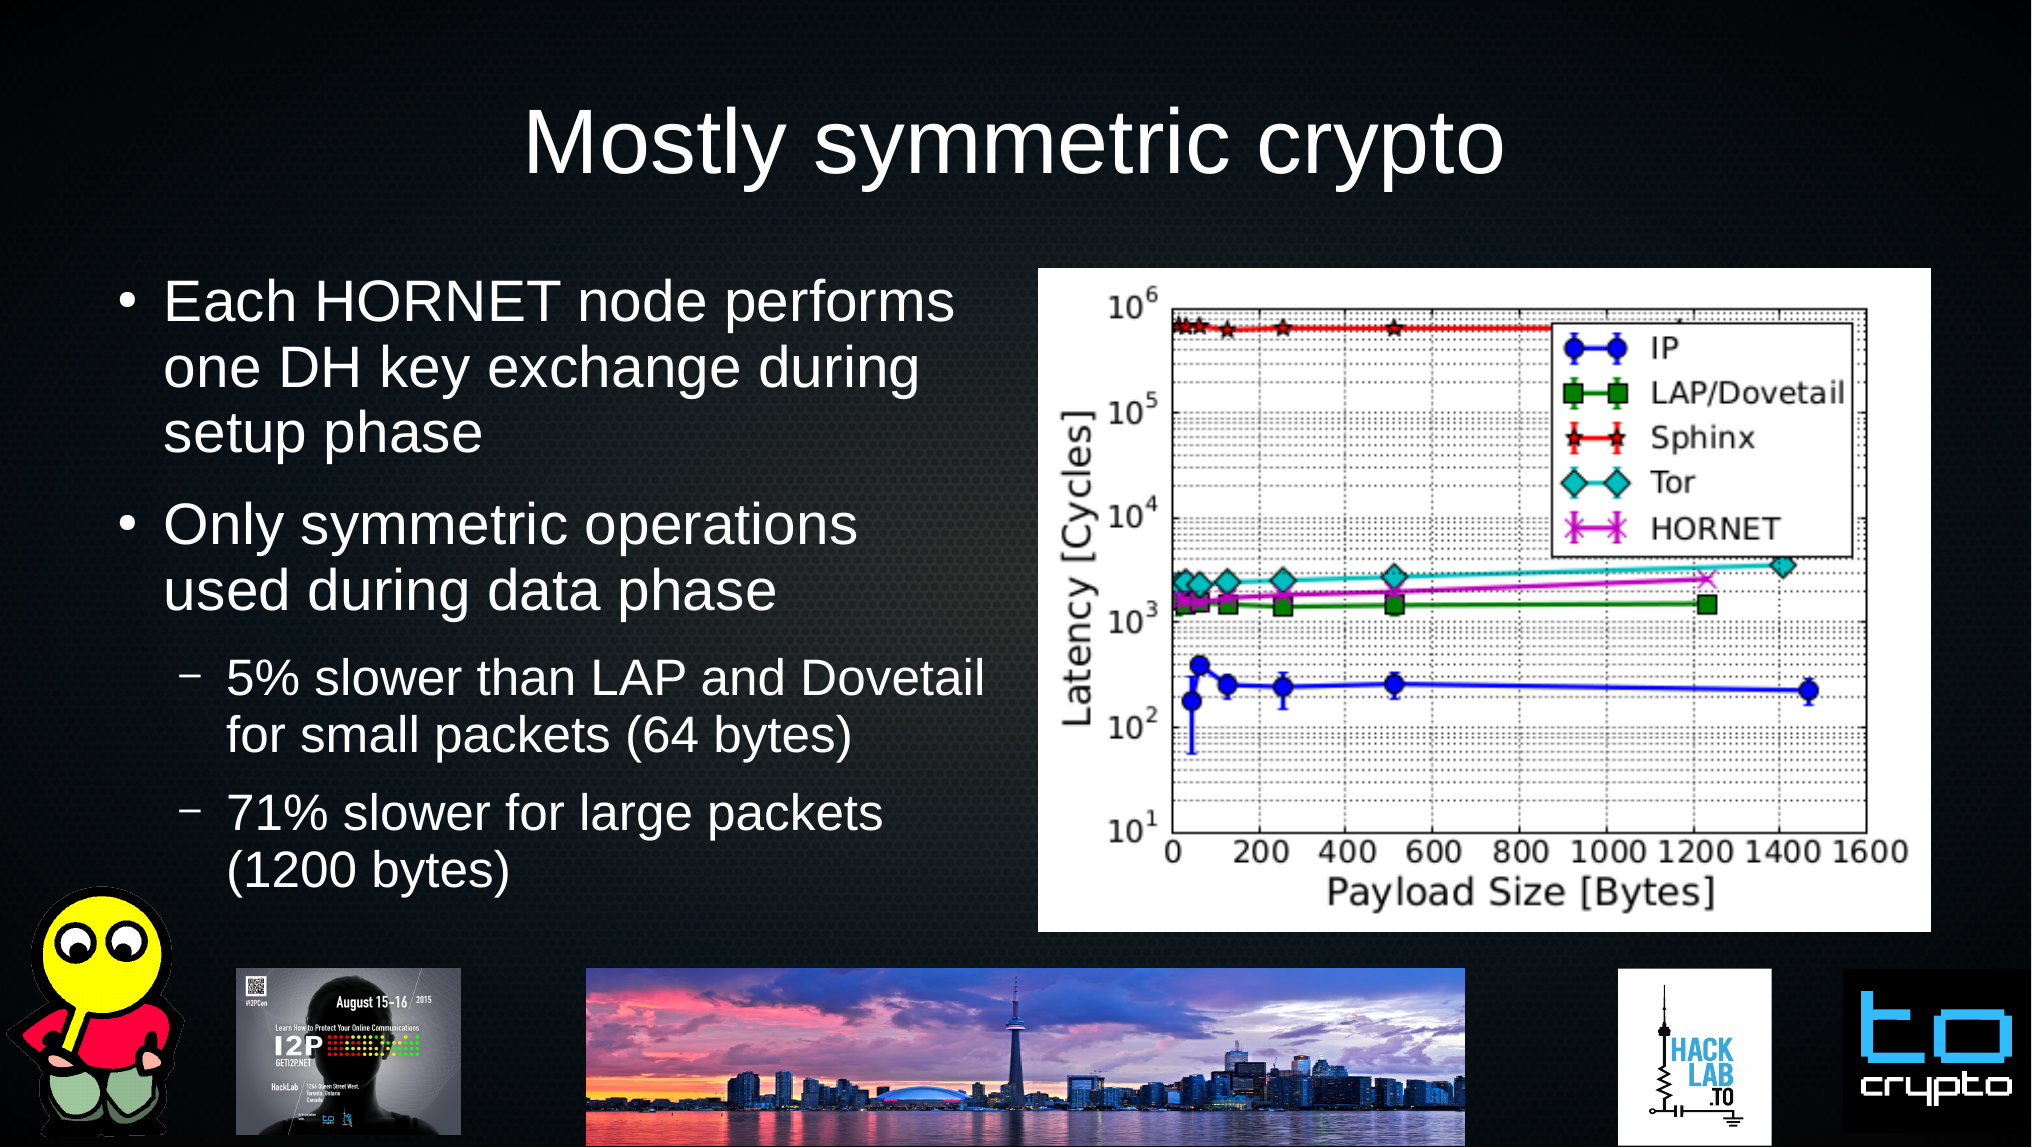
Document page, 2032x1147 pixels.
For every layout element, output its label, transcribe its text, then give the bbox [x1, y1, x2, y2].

list Each HORNET node performs one DH key exchange during setup phase Only symmetric operations used during data phase 5% slower than LAP and Dovetail for small packets (64 bytes) 71% slower for large packets (1200 bytes) [101, 268, 994, 933]
picture [0, 0, 2032, 1147]
title Mostly symmetric crypto [101, 45, 1930, 237]
